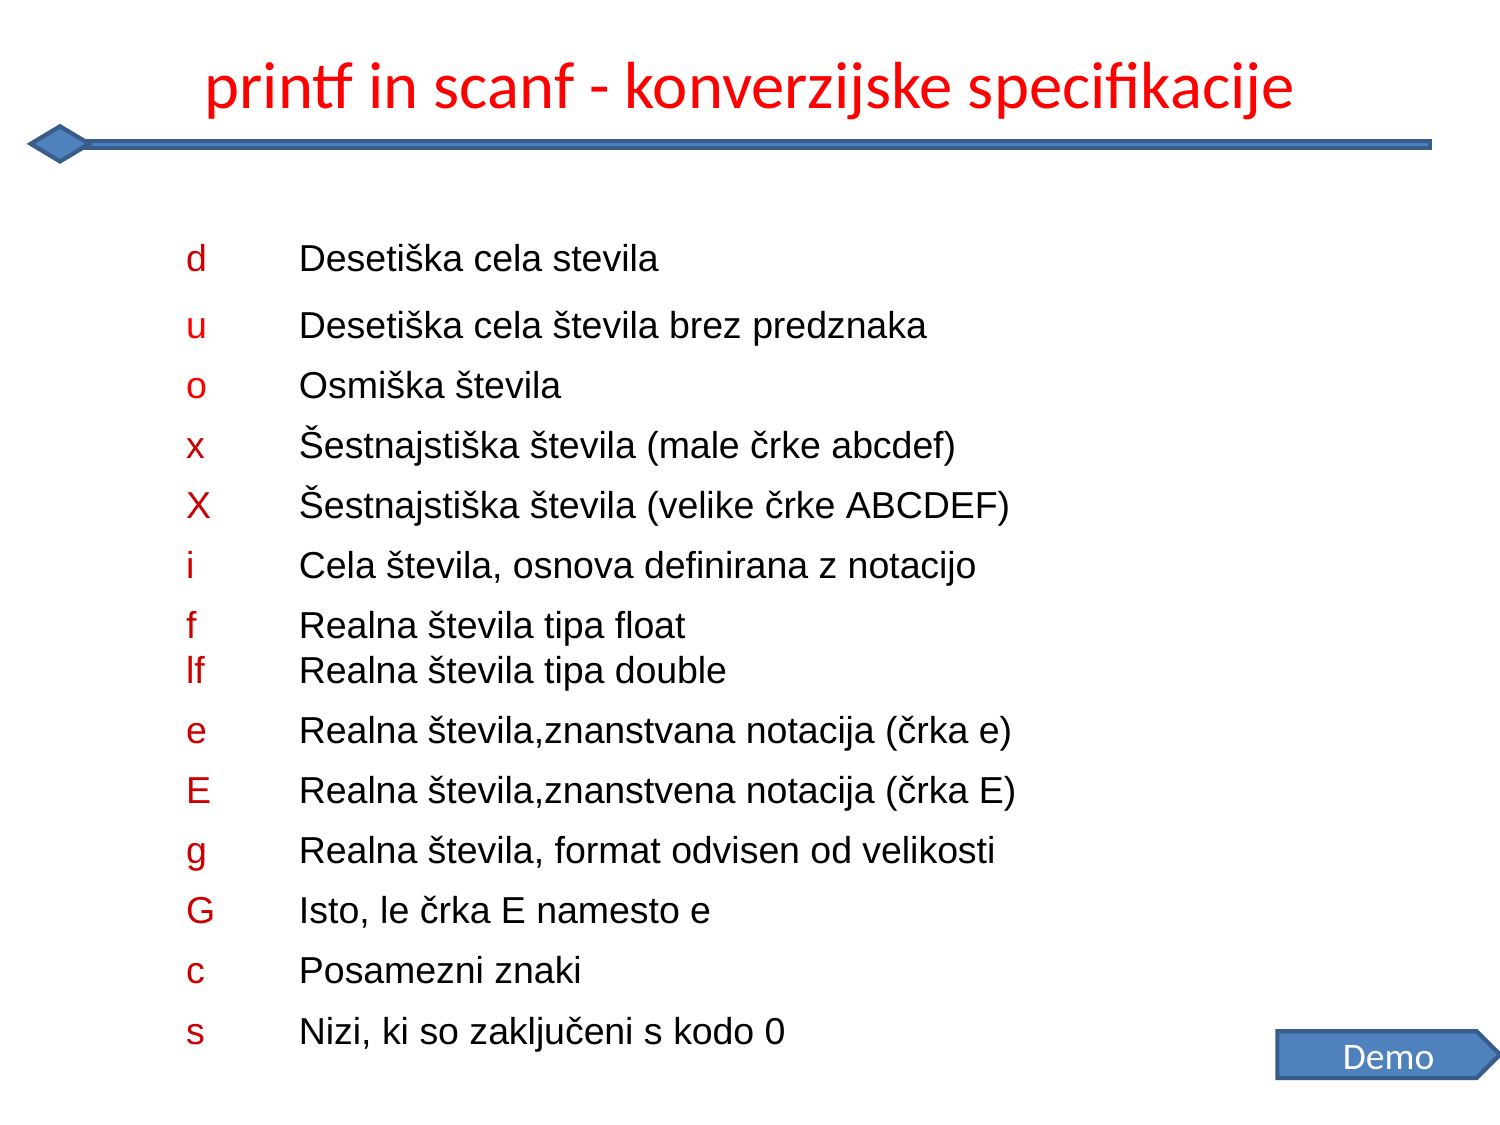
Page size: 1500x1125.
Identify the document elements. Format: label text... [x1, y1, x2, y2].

table_header Desetiška cela stevila [284, 220, 1352, 293]
table_cell G [171, 879, 284, 939]
table_cell e [171, 699, 284, 759]
table_cell Realna števila,znanstvana notacija (črka e) [284, 699, 1352, 759]
table_cell i [171, 534, 284, 594]
table_cell g [171, 819, 284, 879]
table_cell f lf [171, 594, 284, 699]
table_cell Šestnajstiška števila (velike črke ABCDEF) [284, 474, 1352, 534]
table_cell c [171, 939, 284, 999]
table_cell Šestnajstiška števila (male črke abcdef) [284, 414, 1352, 474]
table_cell x [171, 414, 284, 474]
table_cell Nizi, ki so zaključeni s kodo 0 [284, 999, 1352, 1059]
table_cell Realna števila tipa float Realna števila tipa double [284, 594, 1352, 699]
table_cell X [171, 474, 284, 534]
table_cell Isto, le črka E namesto e [284, 879, 1352, 939]
table_cell u [171, 293, 284, 353]
table_cell Cela števila, osnova definirana z notacijo [284, 534, 1352, 594]
table_header d [171, 220, 284, 293]
table_cell o [171, 353, 284, 414]
table_cell Osmiška števila [284, 353, 1352, 414]
table_cell Realna števila, format odvisen od velikosti [284, 819, 1352, 879]
table_cell Posamezni znaki [284, 939, 1352, 999]
text_box Demo [1277, 1031, 1500, 1079]
table_cell Realna števila,znanstvena notacija (črka E) [284, 759, 1352, 819]
table_cell s [171, 999, 284, 1059]
title printf in scanf - konverzijske specifikacije [75, 23, 1426, 141]
table_cell E [171, 759, 284, 819]
table_cell Desetiška cela števila brez predznaka [284, 293, 1352, 353]
